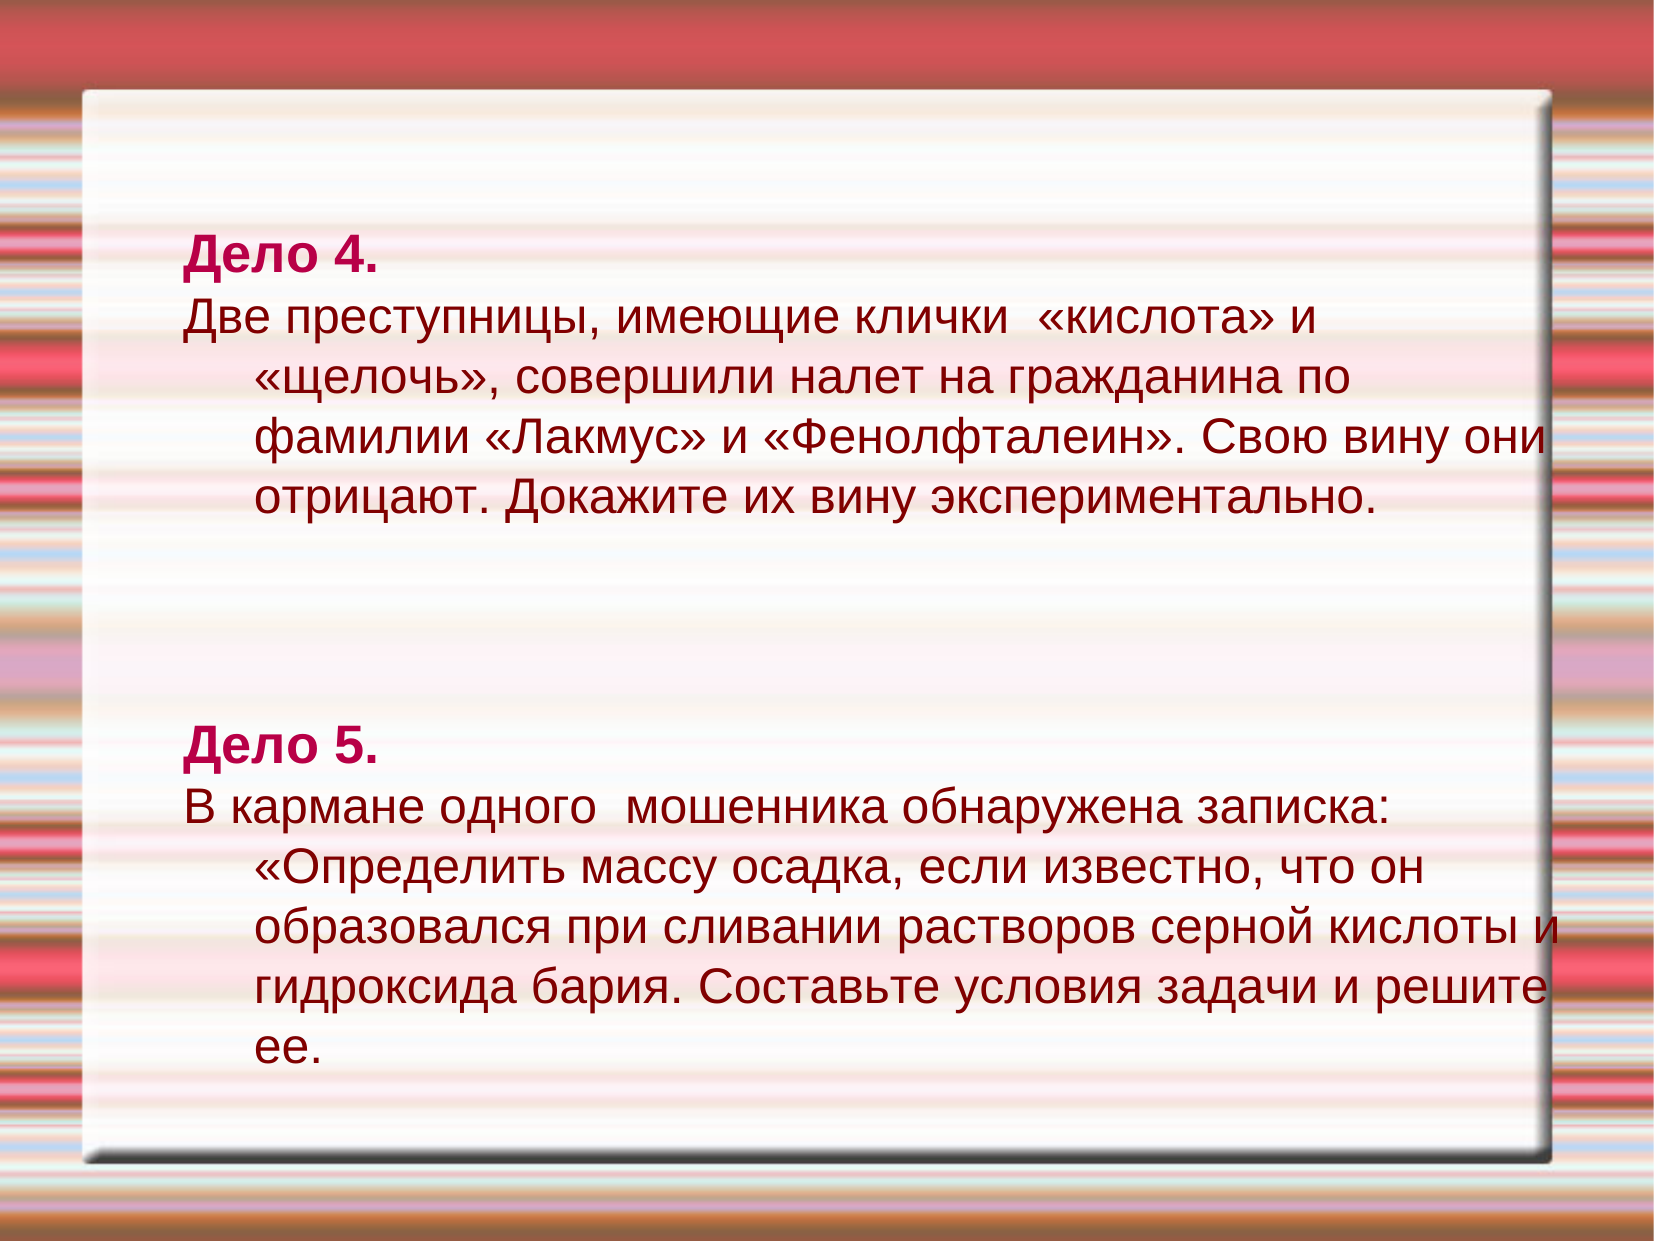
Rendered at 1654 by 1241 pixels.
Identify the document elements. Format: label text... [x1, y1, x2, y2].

list Дело 4. Две преступницы, имеющие клички «кислота» и «щелочь», совершили налет на гражданина по фамилии «Лакмус» и «Фенолфталеин». Свою вину они отрицают. Докажите их вину экспериментально. Дело 5. В кармане одного мошенника обнаружена записка: «Определить массу осадка, если известно, что он образовался при сливании растворов серной кислоты и гидроксида бария. Составьте условия задачи и решите ее. [88, 88, 1565, 1182]
